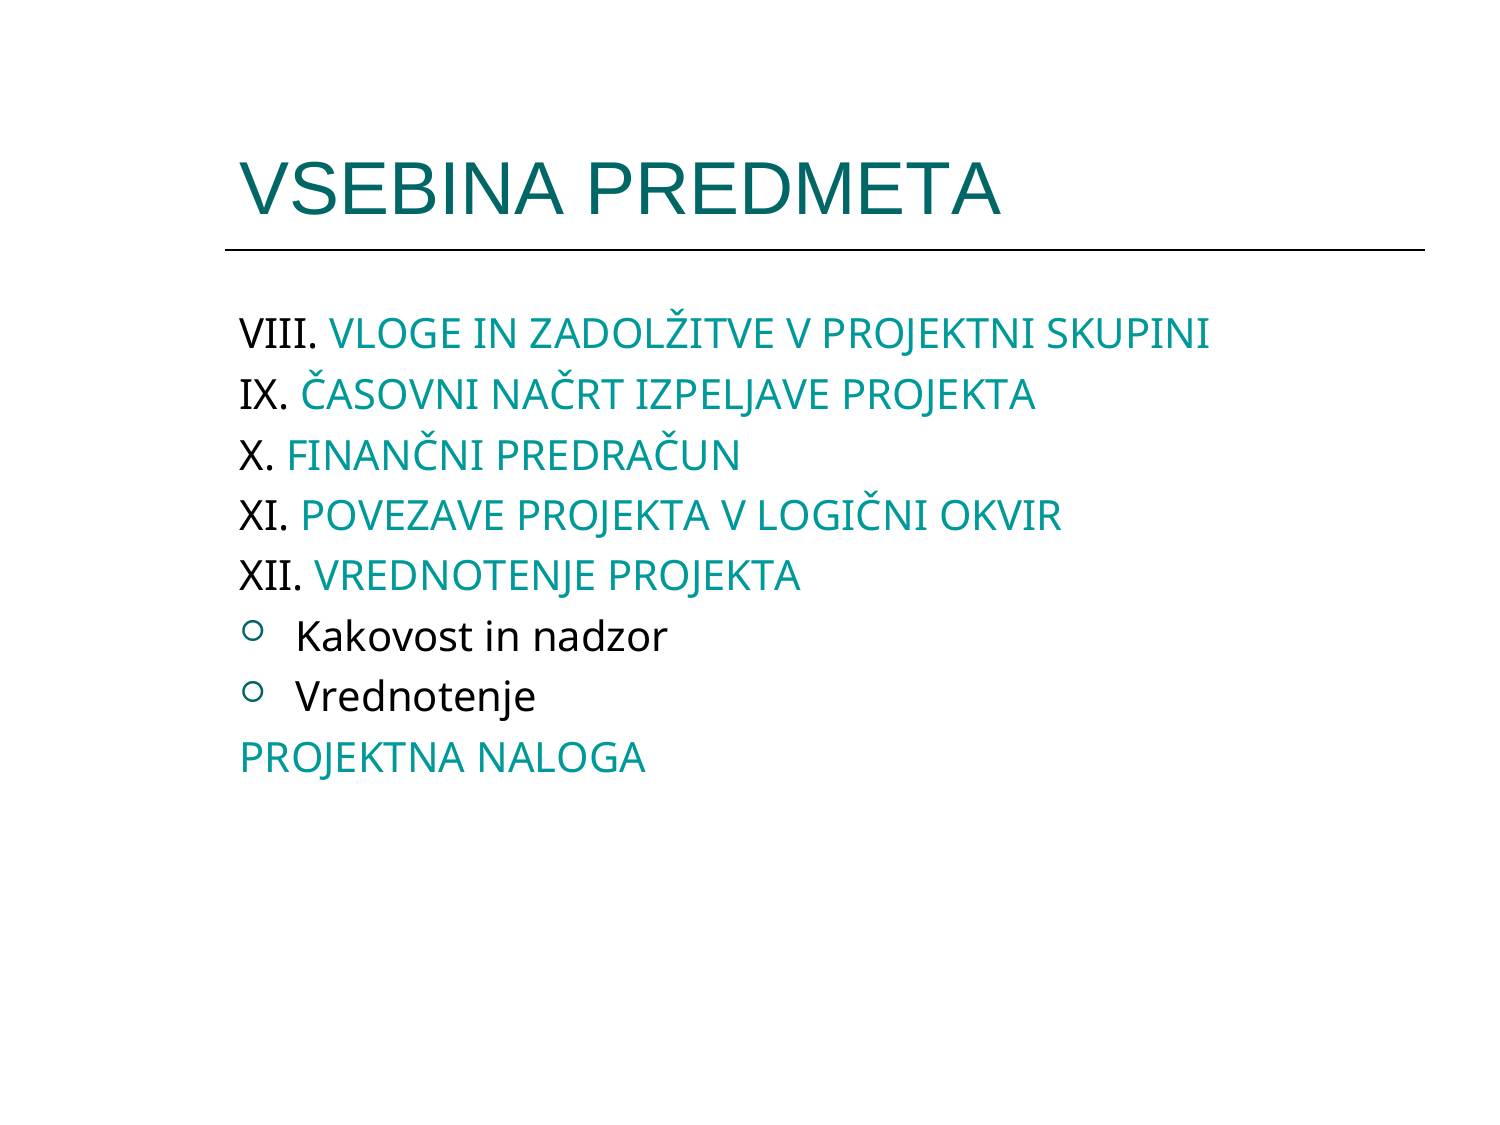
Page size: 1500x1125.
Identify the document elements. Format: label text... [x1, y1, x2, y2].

list VIII. VLOGE IN ZADOLŽITVE V PROJEKTNI SKUPINI IX. ČASOVNI NAČRT IZPELJAVE PROJEKTA X. FINANČNI PREDRAČUN XI. POVEZAVE PROJEKTA V LOGIČNI OKVIR XII. VREDNOTENJE PROJEKTA Kakovost in nadzor Vrednotenje PROJEKTNA NALOGA [224, 299, 1425, 975]
title VSEBINA PREDMETA [224, 49, 1425, 237]
